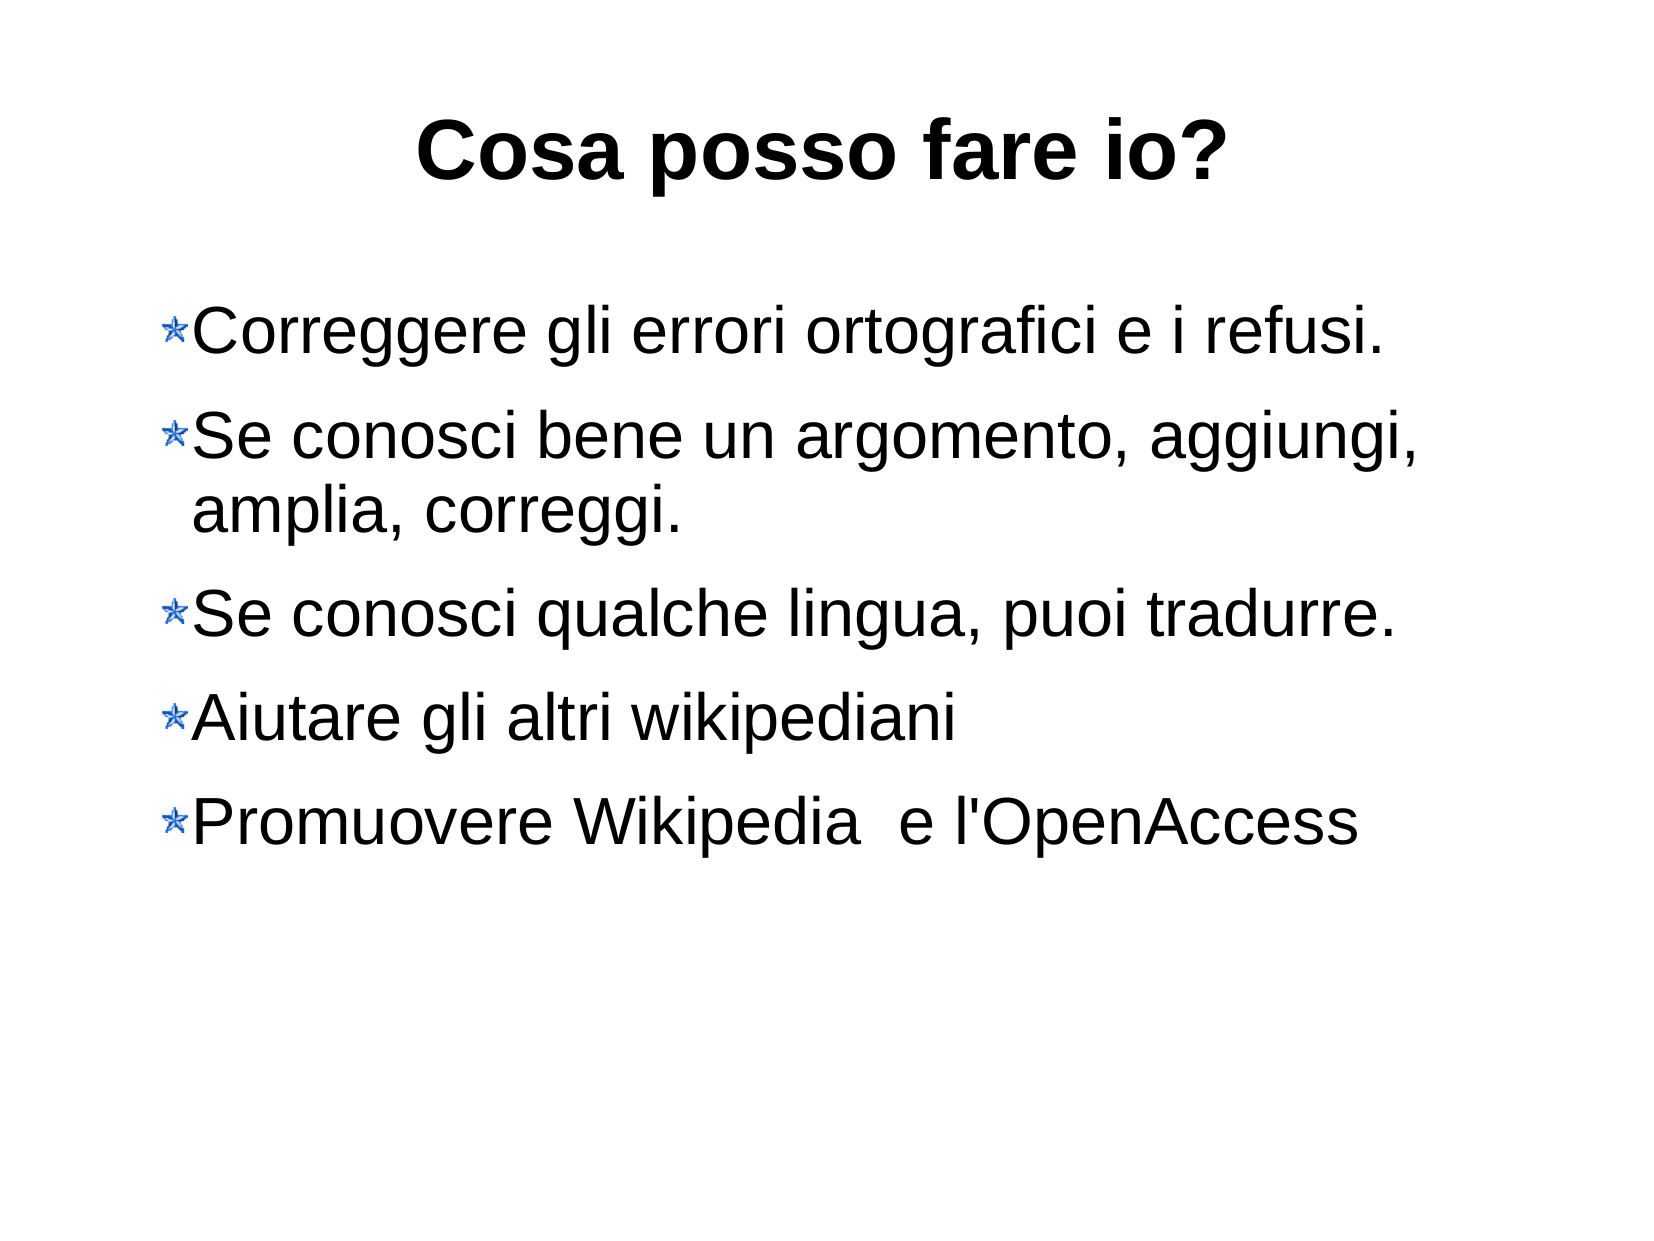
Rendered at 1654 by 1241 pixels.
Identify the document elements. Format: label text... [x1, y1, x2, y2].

list Correggere gli errori ortografici e i refusi. Se conosci bene un argomento, aggiungi, amplia, correggi. Se conosci qualche lingua, puoi tradurre. Aiutare gli altri wikipediani Promuovere Wikipedia e l'OpenAccess [82, 289, 1533, 1010]
title Cosa posso fare io? [82, 49, 1566, 252]
